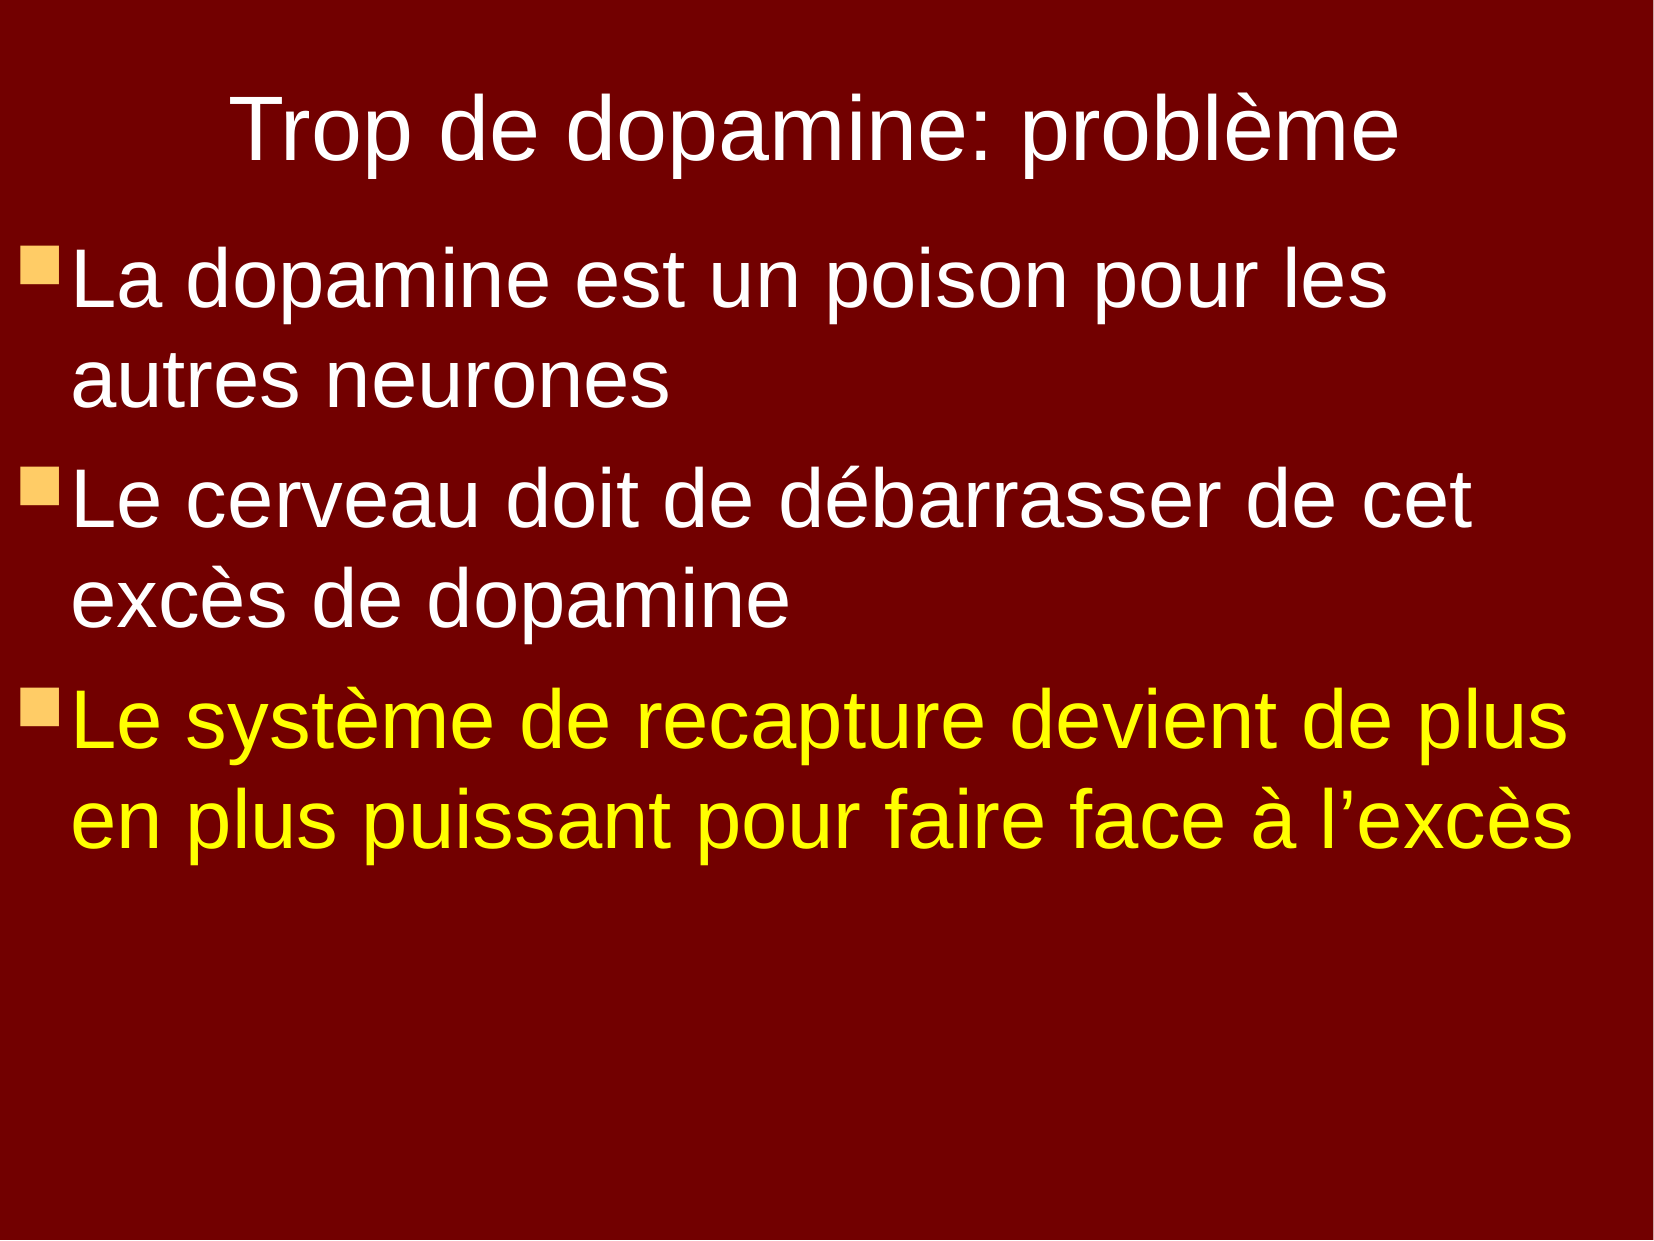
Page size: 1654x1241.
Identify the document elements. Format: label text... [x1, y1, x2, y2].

title Trop de dopamine: problème [71, 0, 1560, 216]
list La dopamine est un poison pour les autres neurones Le cerveau doit de débarrasser de cet excès de dopamine Le système de recapture devient de plus en plus puissant pour faire face à l’excès [0, 216, 1654, 1180]
